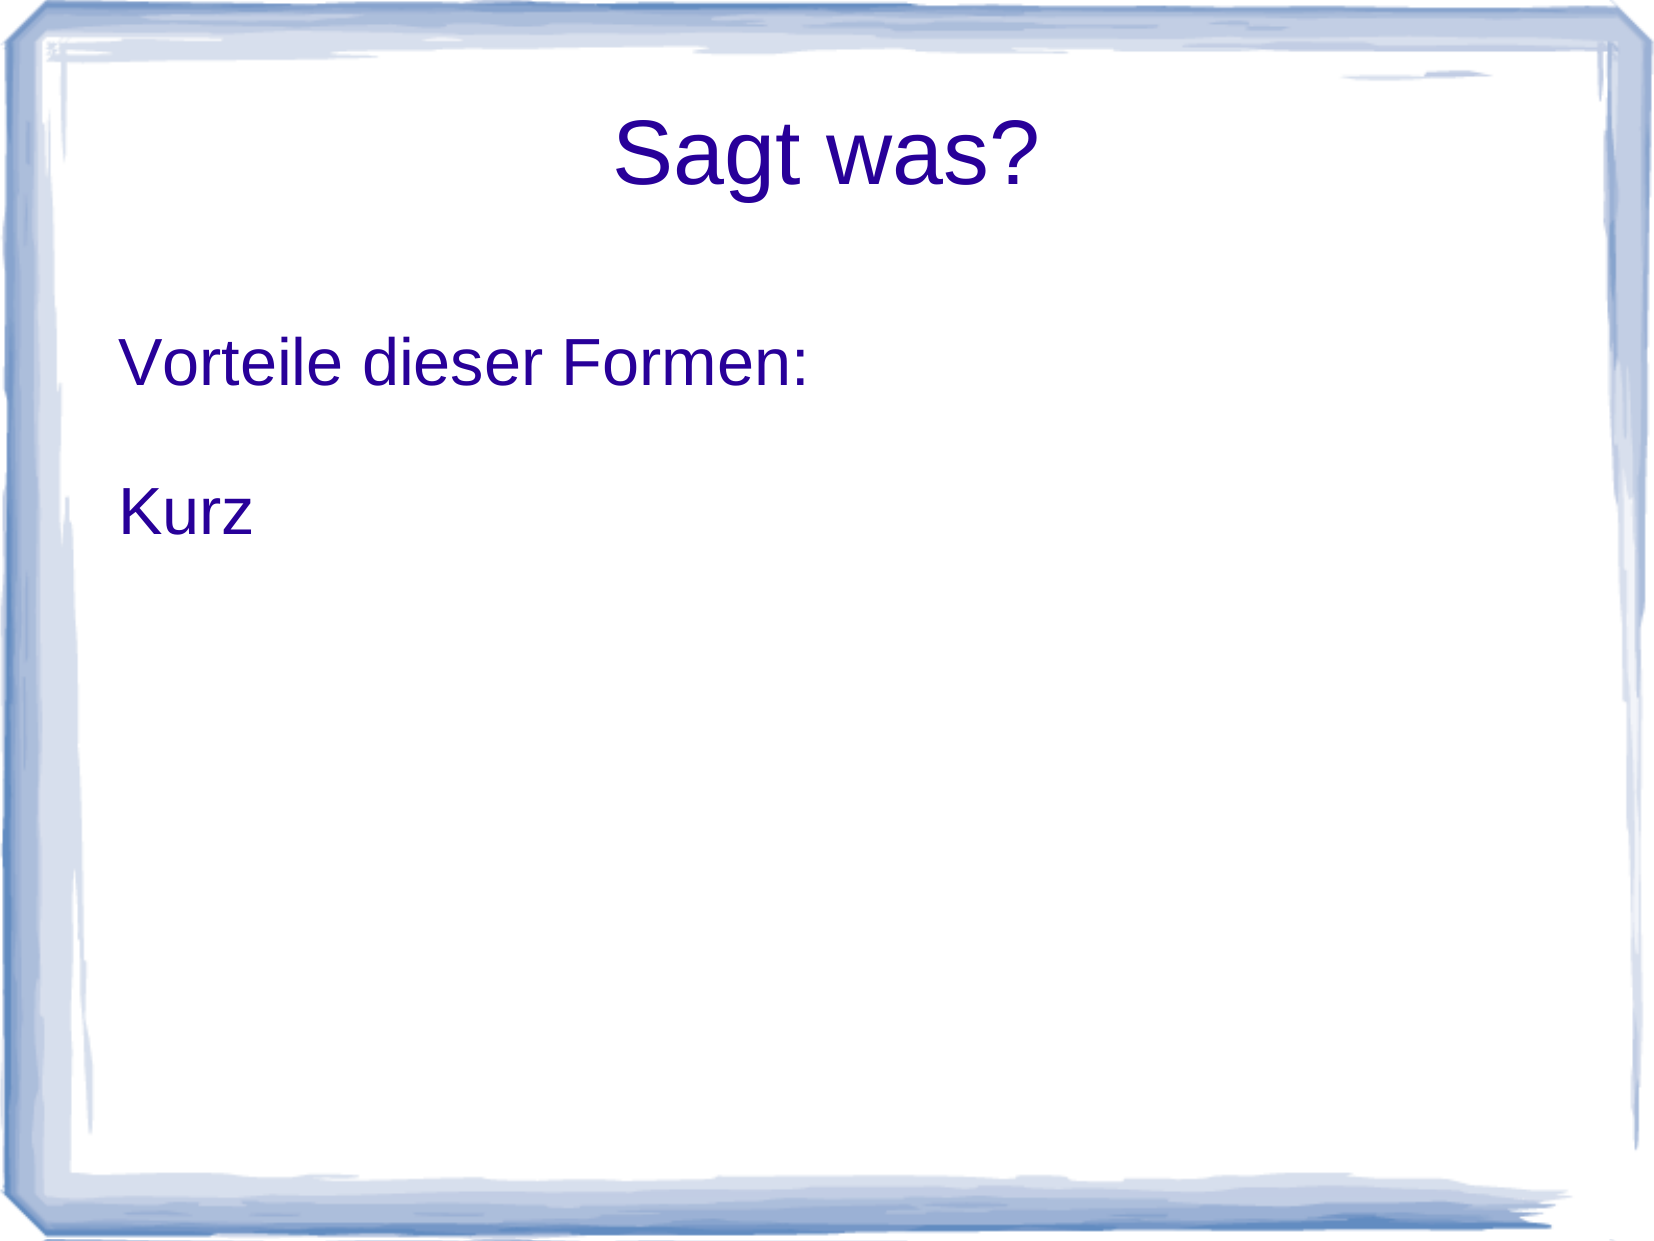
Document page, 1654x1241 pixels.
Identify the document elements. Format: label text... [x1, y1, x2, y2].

subtitle Vorteile dieser Formen: Kurz [118, 324, 1571, 1148]
picture [0, 0, 1654, 1241]
title Sagt was? [82, 49, 1571, 257]
